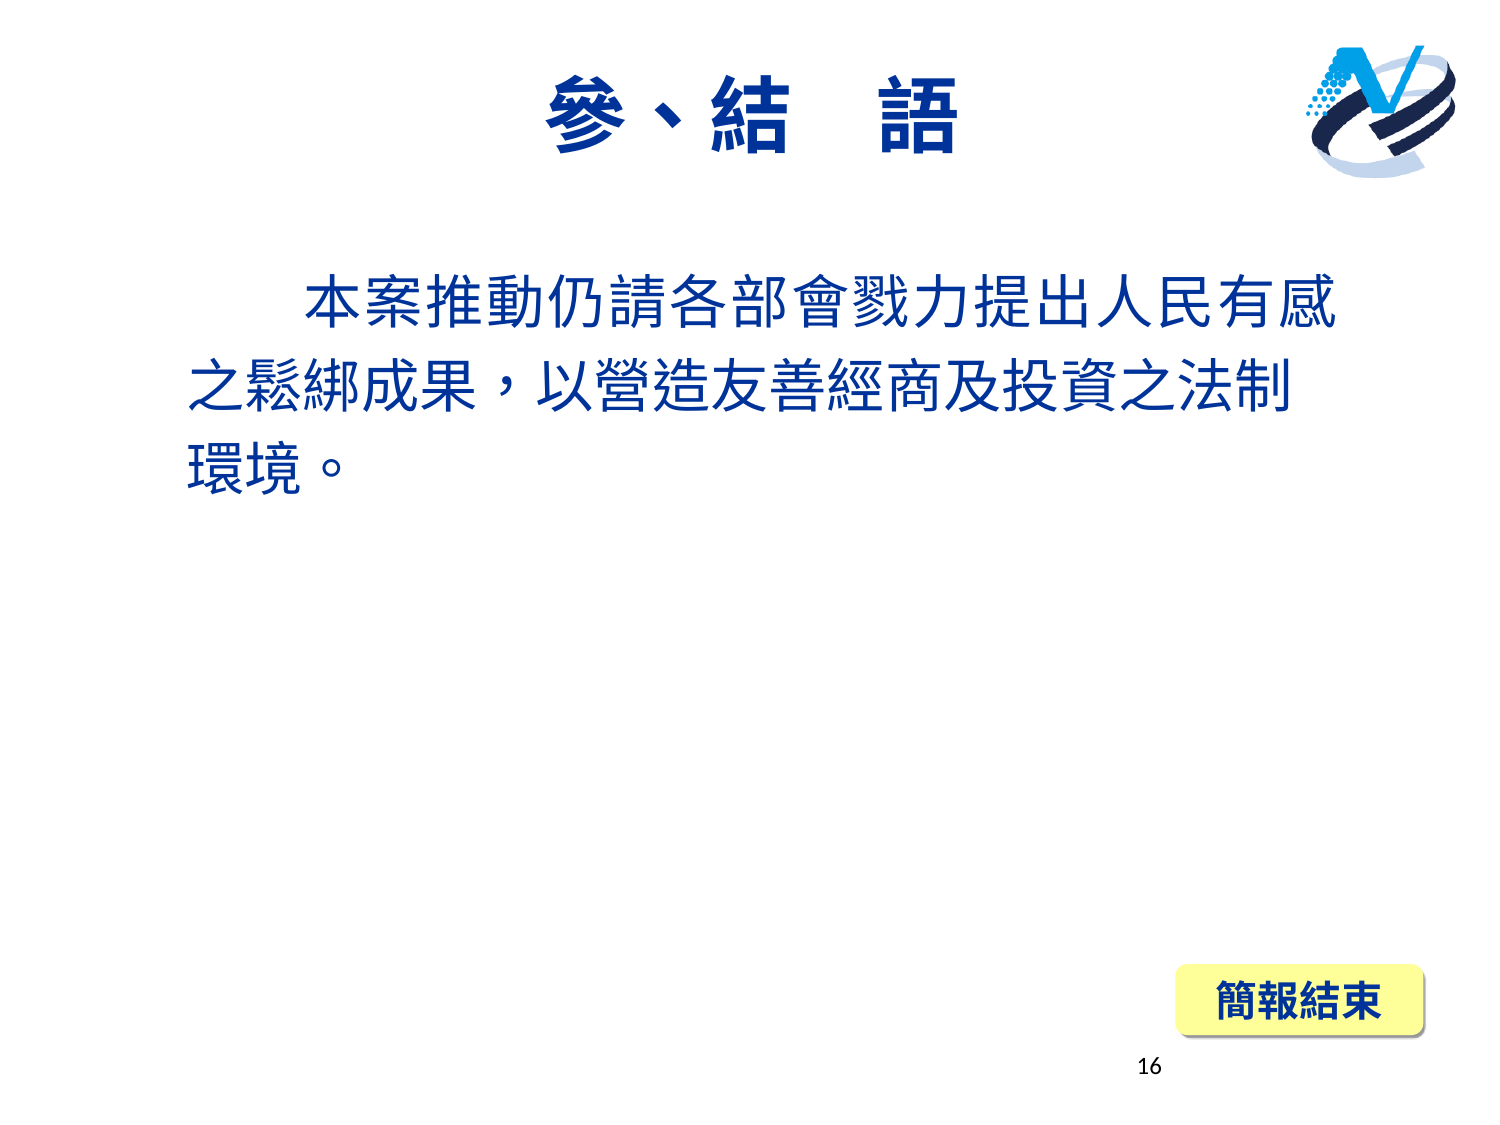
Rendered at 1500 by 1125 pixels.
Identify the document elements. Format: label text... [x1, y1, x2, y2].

text_box 簡報結束 [1175, 964, 1424, 1036]
text_box 16 [1121, 1035, 1472, 1095]
title 參、結 語 [76, 19, 1427, 207]
list 本案推動仍請各部會戮力提出人民有感之鬆綁成果，以營造友善經商及投資之法制環境。 [171, 243, 1353, 965]
